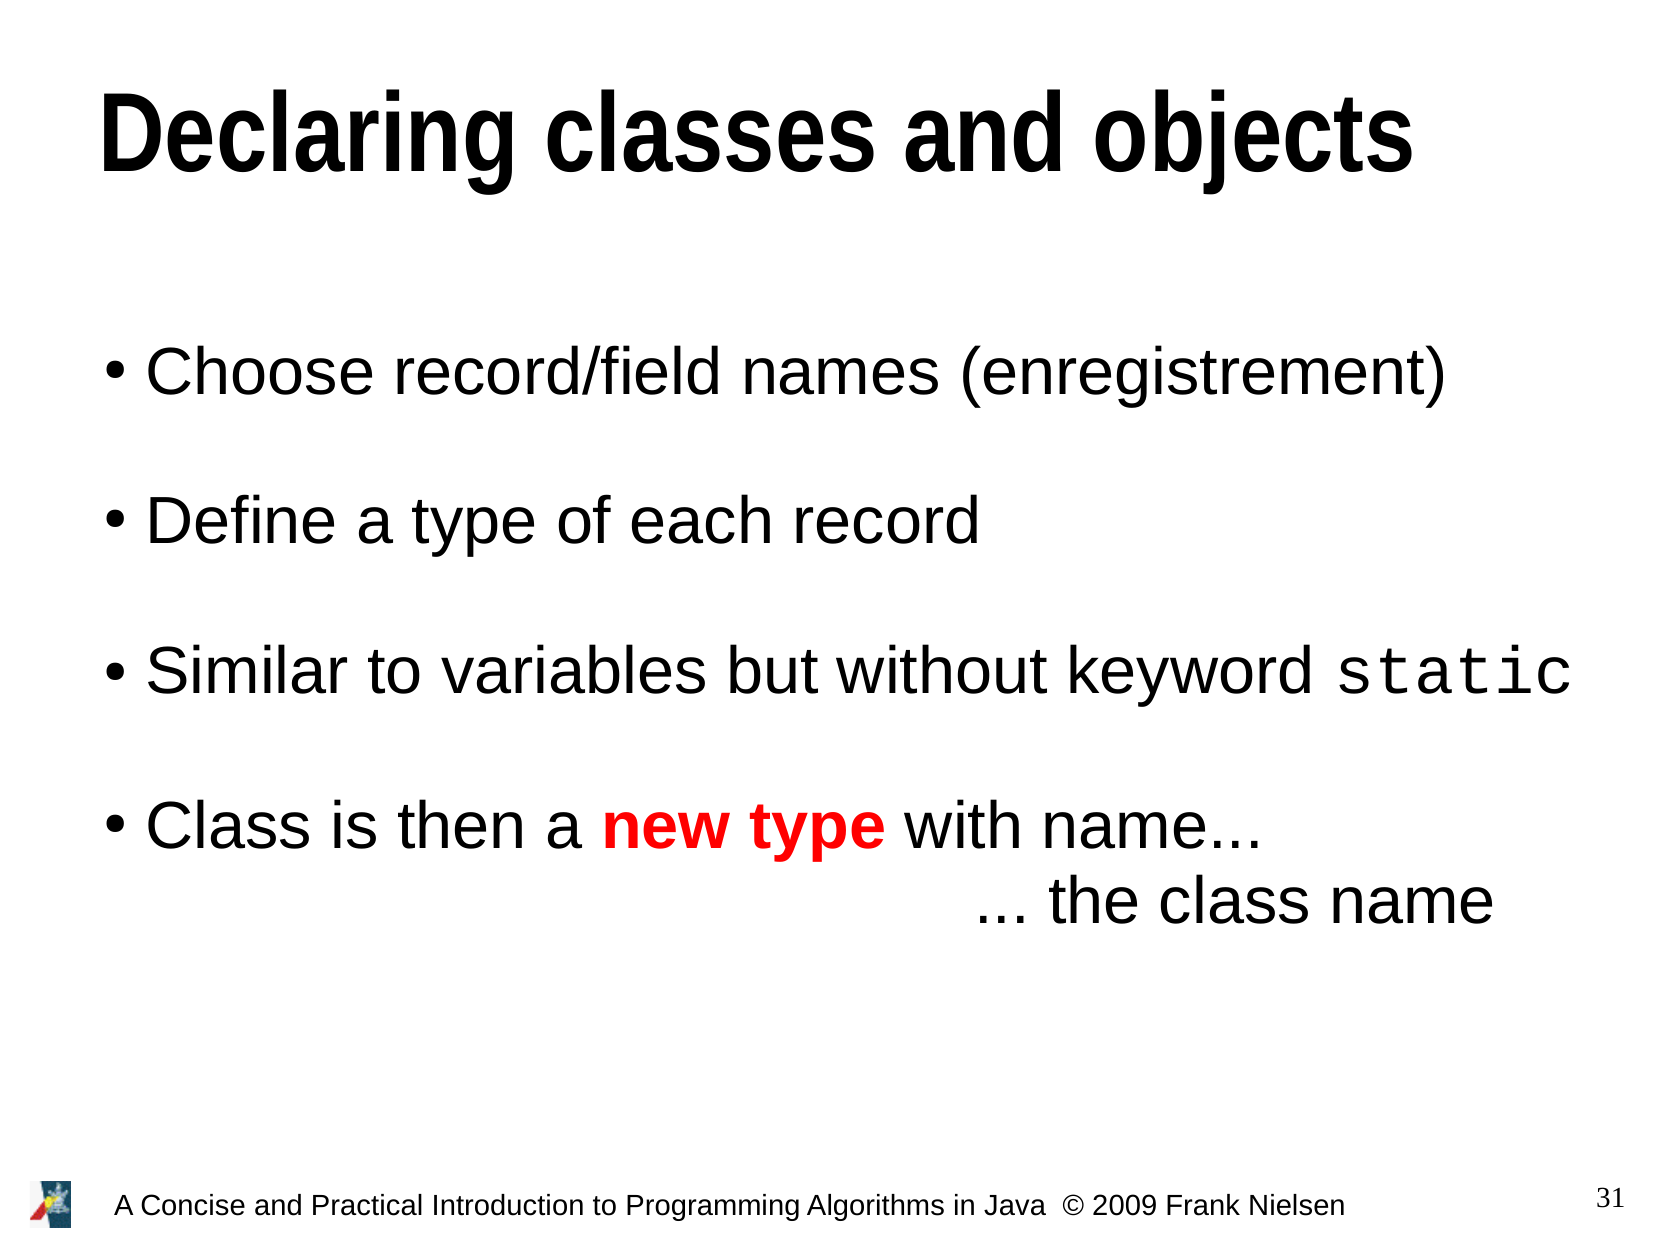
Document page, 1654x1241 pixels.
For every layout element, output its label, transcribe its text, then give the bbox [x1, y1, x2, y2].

text_box Declaring classes and objects [83, 59, 1431, 203]
text_box Choose record/field names (enregistrement) Define a type of each record Similar to variables but without keyword static Class is then a new type with name... ... the class name [88, 326, 1590, 945]
picture [29, 1181, 71, 1228]
